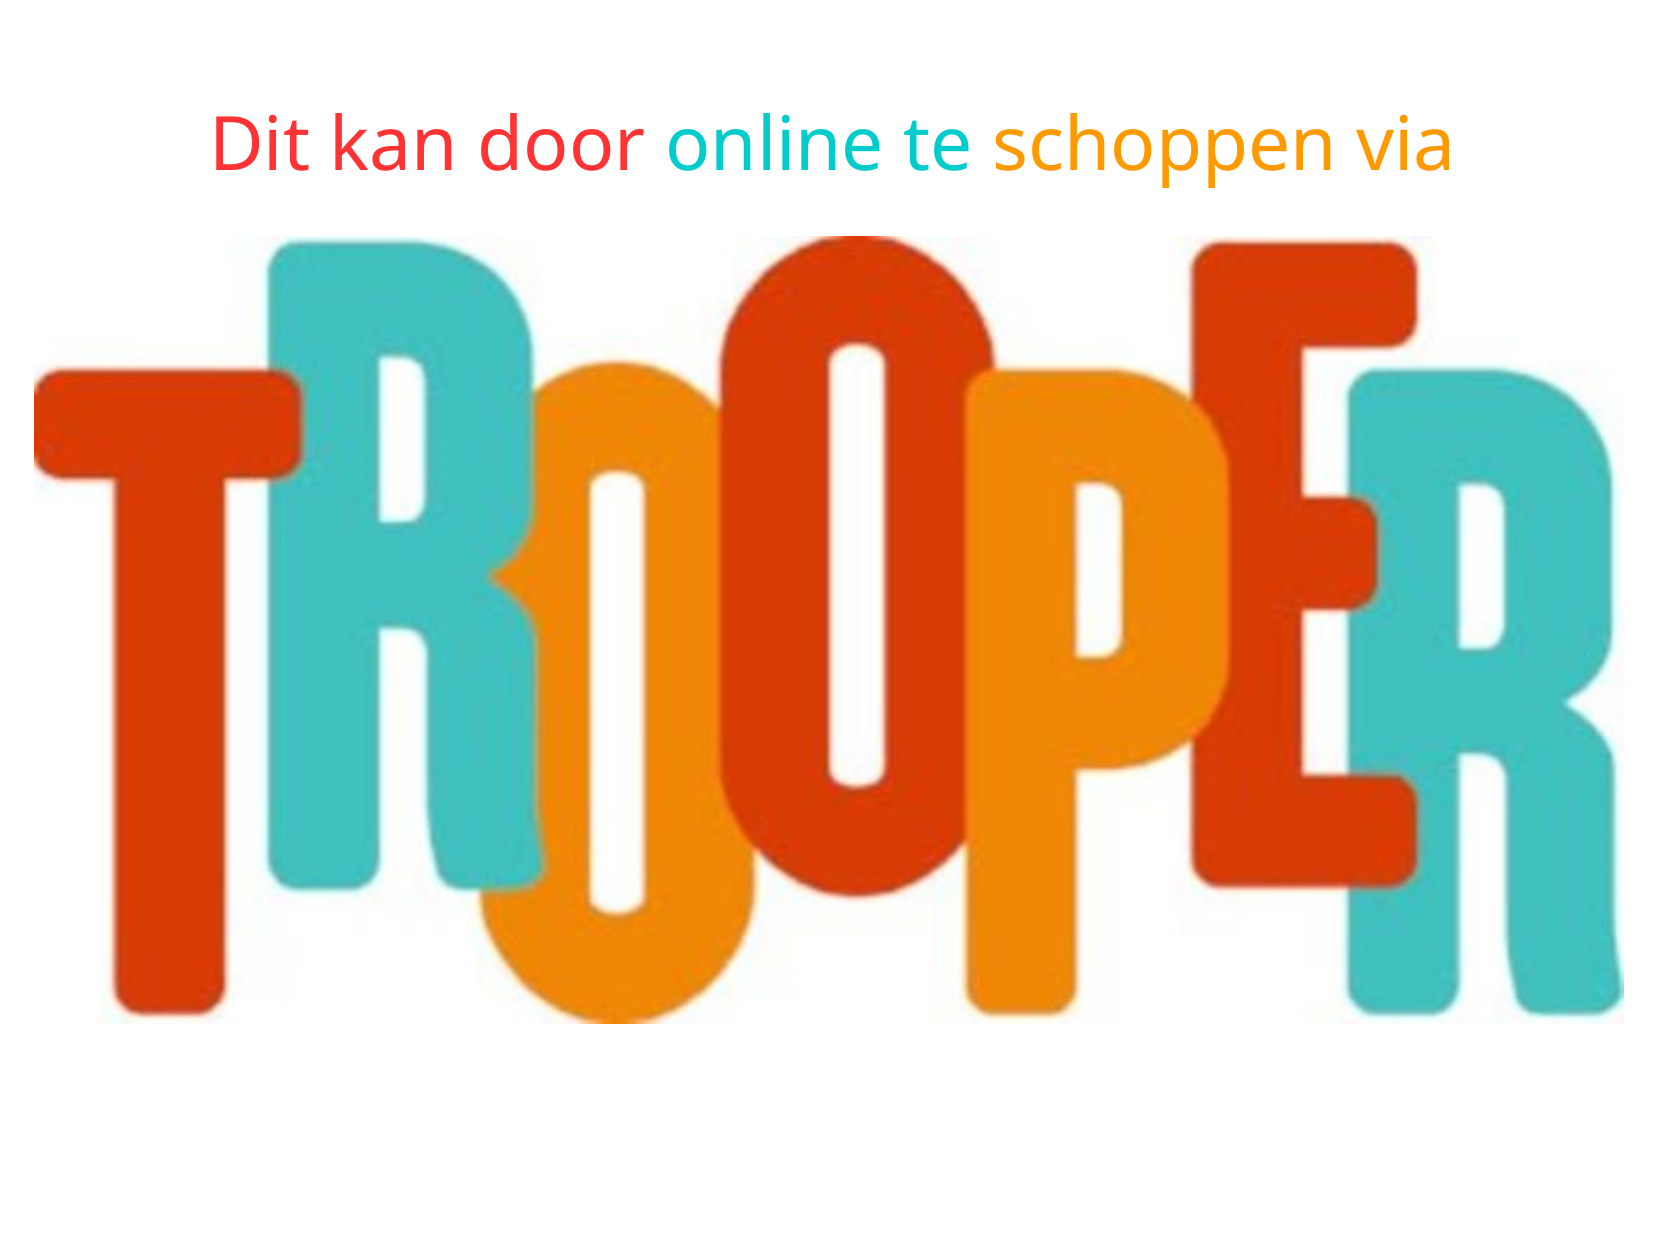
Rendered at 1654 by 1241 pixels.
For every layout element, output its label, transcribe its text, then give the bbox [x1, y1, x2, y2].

picture [34, 236, 1624, 1024]
text_box Dit kan door online te schoppen via [82, 82, 1583, 217]
